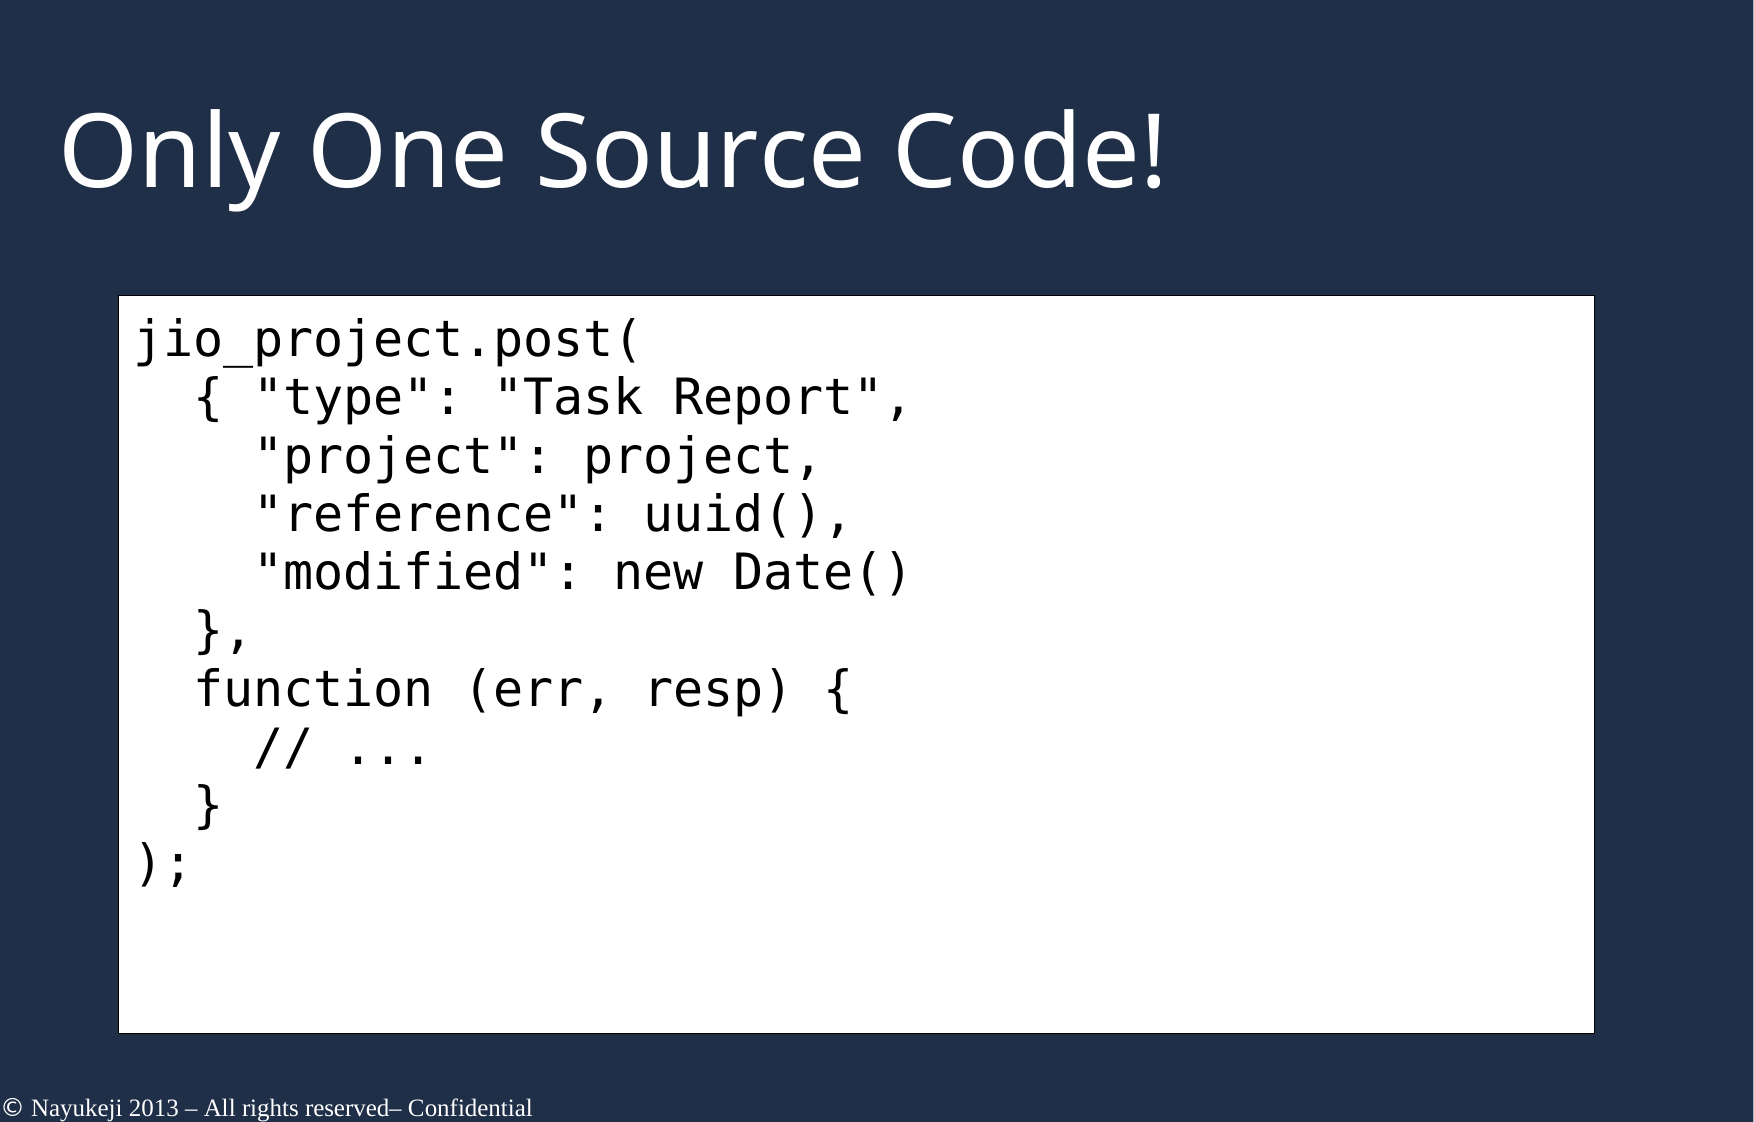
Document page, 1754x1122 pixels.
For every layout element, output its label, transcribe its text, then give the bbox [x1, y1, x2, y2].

title Only One Source Code! [59, 59, 1695, 237]
text_box jio_project.post( { "type": "Task Report", "project": project, "reference": uuid(), "modified": new Date() }, function (err, resp) { // ... } ); [118, 295, 1595, 1034]
